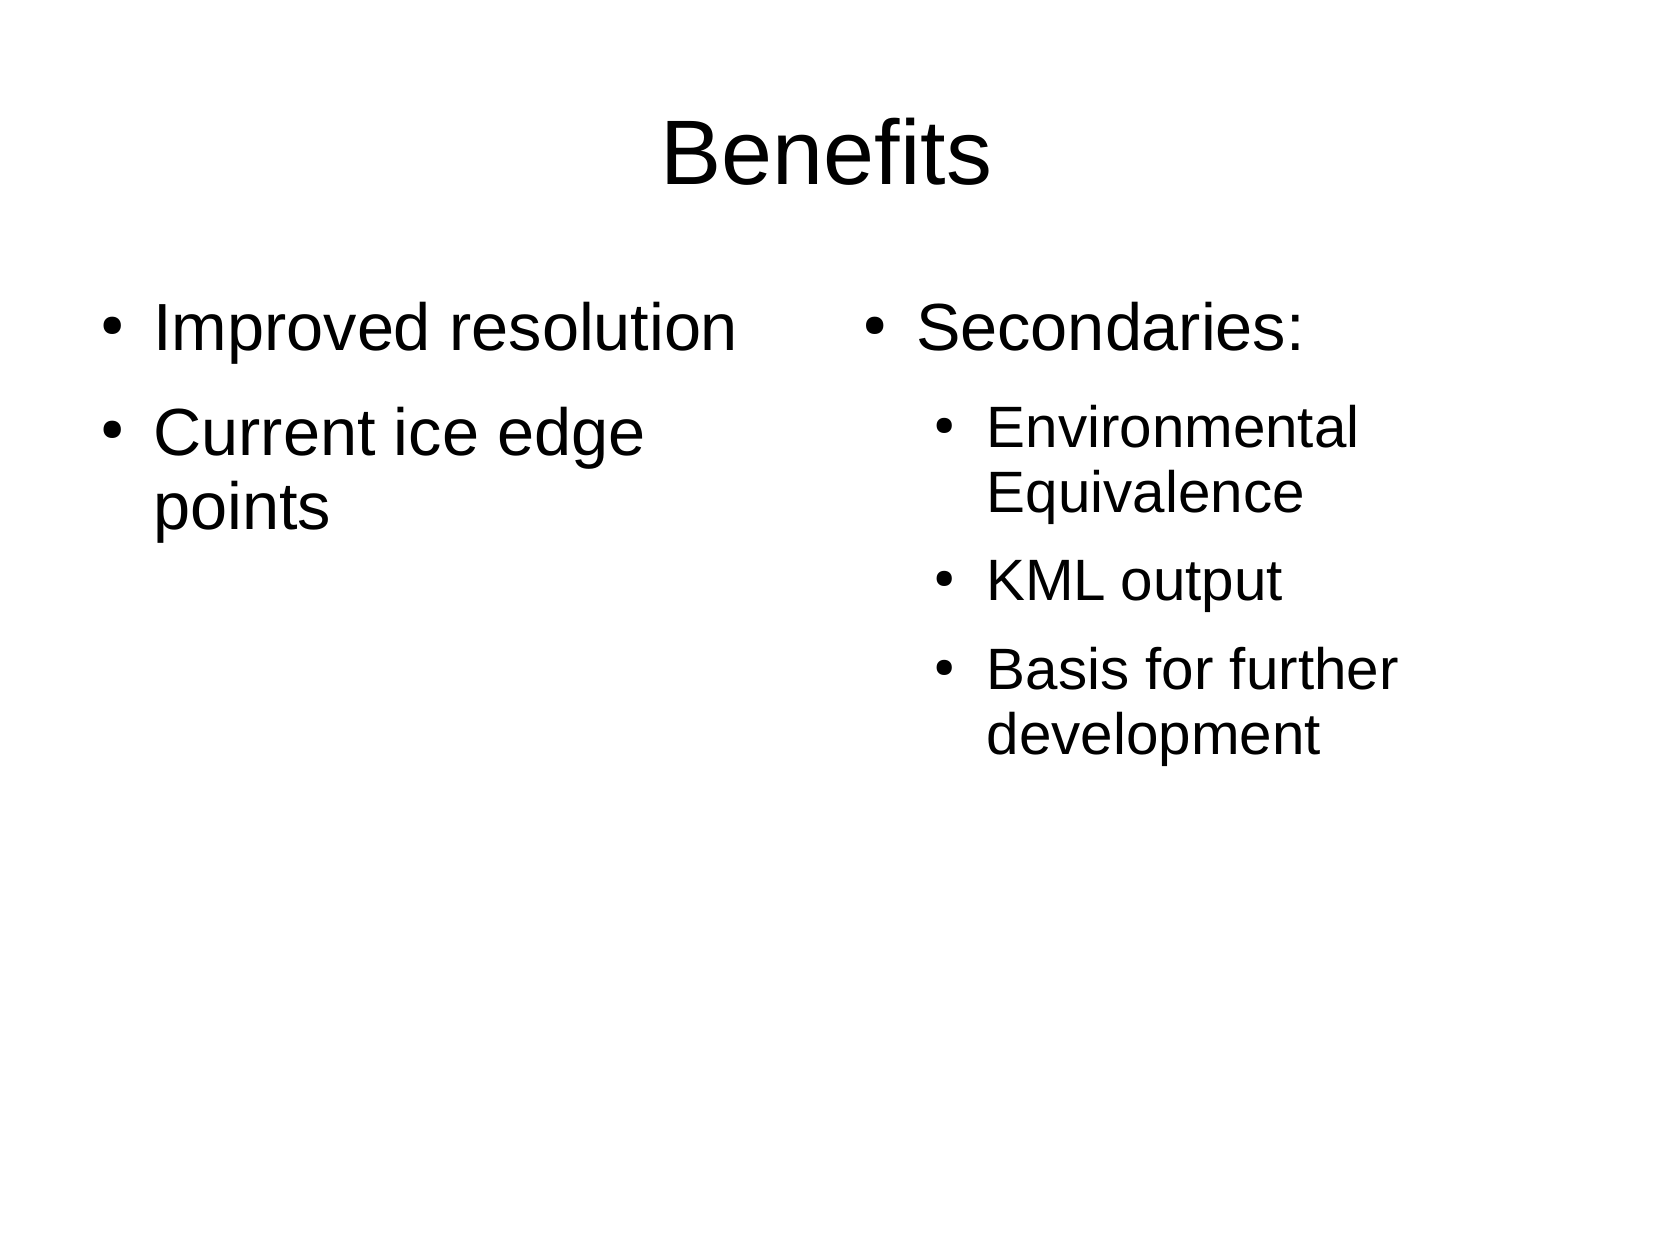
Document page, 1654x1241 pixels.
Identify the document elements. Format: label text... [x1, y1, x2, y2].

list Secondaries: Environmental Equivalence KML output Basis for further development [845, 290, 1572, 1094]
list Improved resolution Current ice edge points [82, 290, 809, 1109]
title Benefits [82, 49, 1571, 257]
